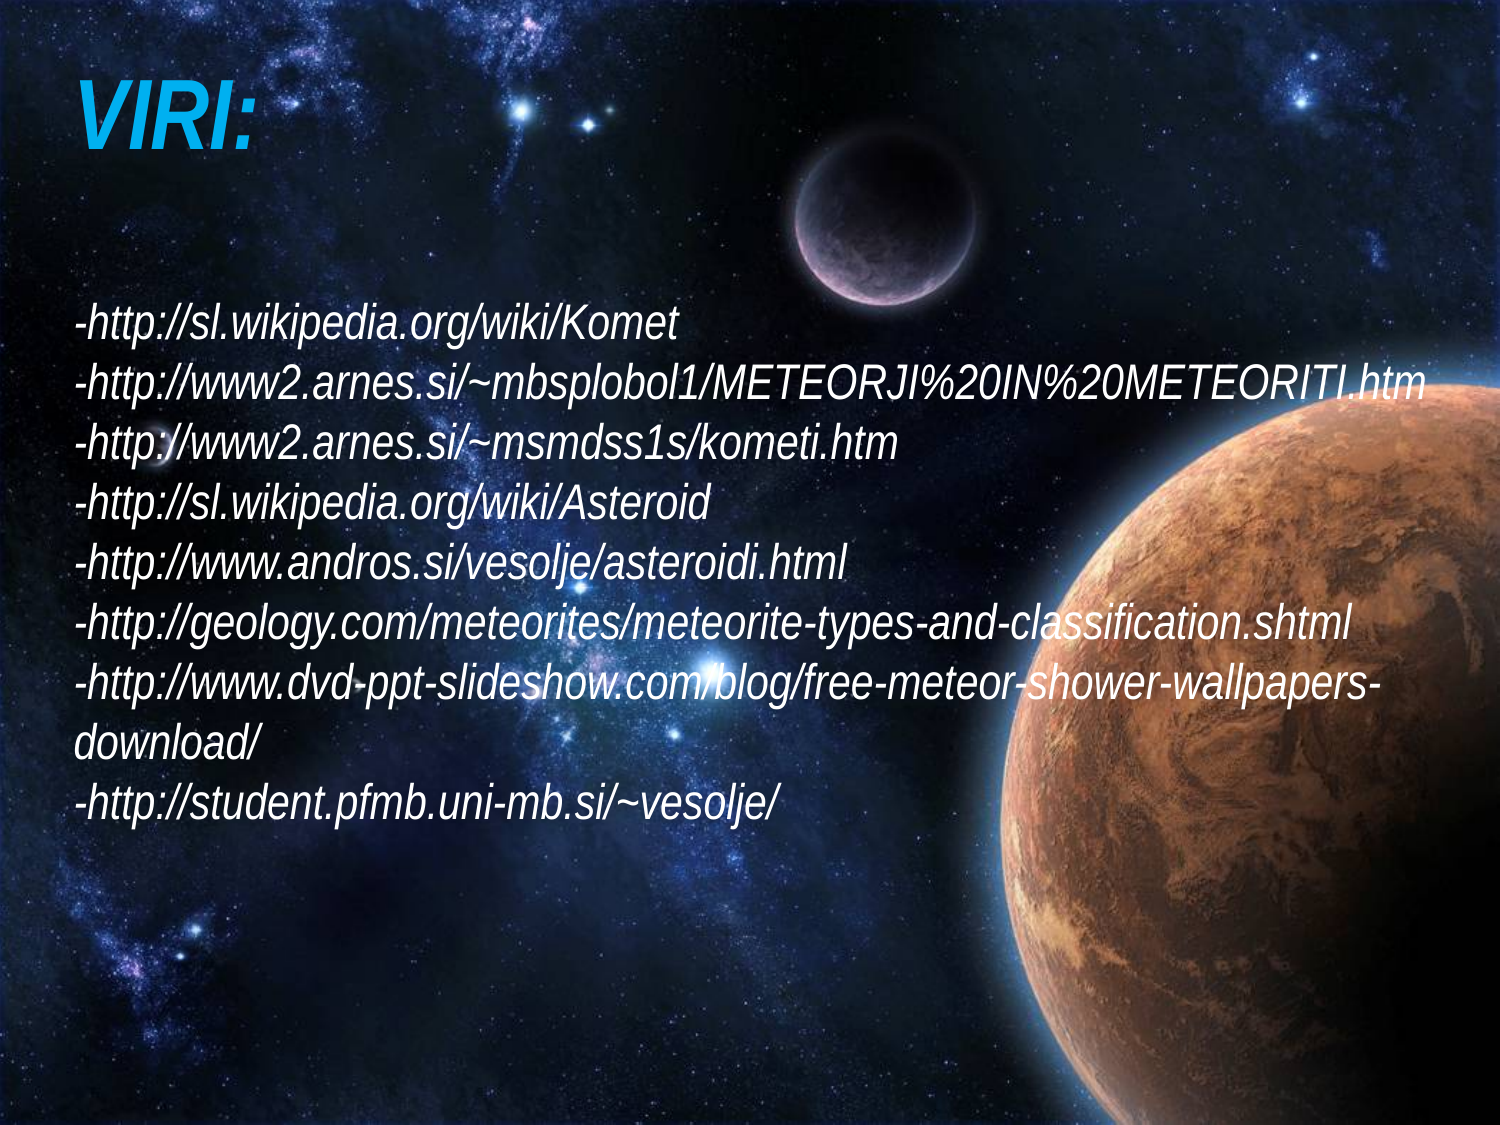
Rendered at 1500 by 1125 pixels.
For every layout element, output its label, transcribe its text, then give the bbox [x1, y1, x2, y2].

text_box VIRI: -http://sl.wikipedia.org/wiki/Komet -http://www2.arnes.si/~mbsplobol1/METEORJI%20IN%20METEORITI.htm -http://www2.arnes.si/~msmdss1s/kometi.htm -http://sl.wikipedia.org/wiki/Asteroid -http://www.andros.si/vesolje/asteroidi.html -http://geology.com/meteorites/meteorite-types-and-classification.shtml -http://www.dvd-ppt-slideshow.com/blog/free-meteor-shower-wallpapers-download/ -http://student.pfmb.uni-mb.si/~vesolje/ [58, 42, 1500, 1125]
picture [0, 0, 1500, 1125]
